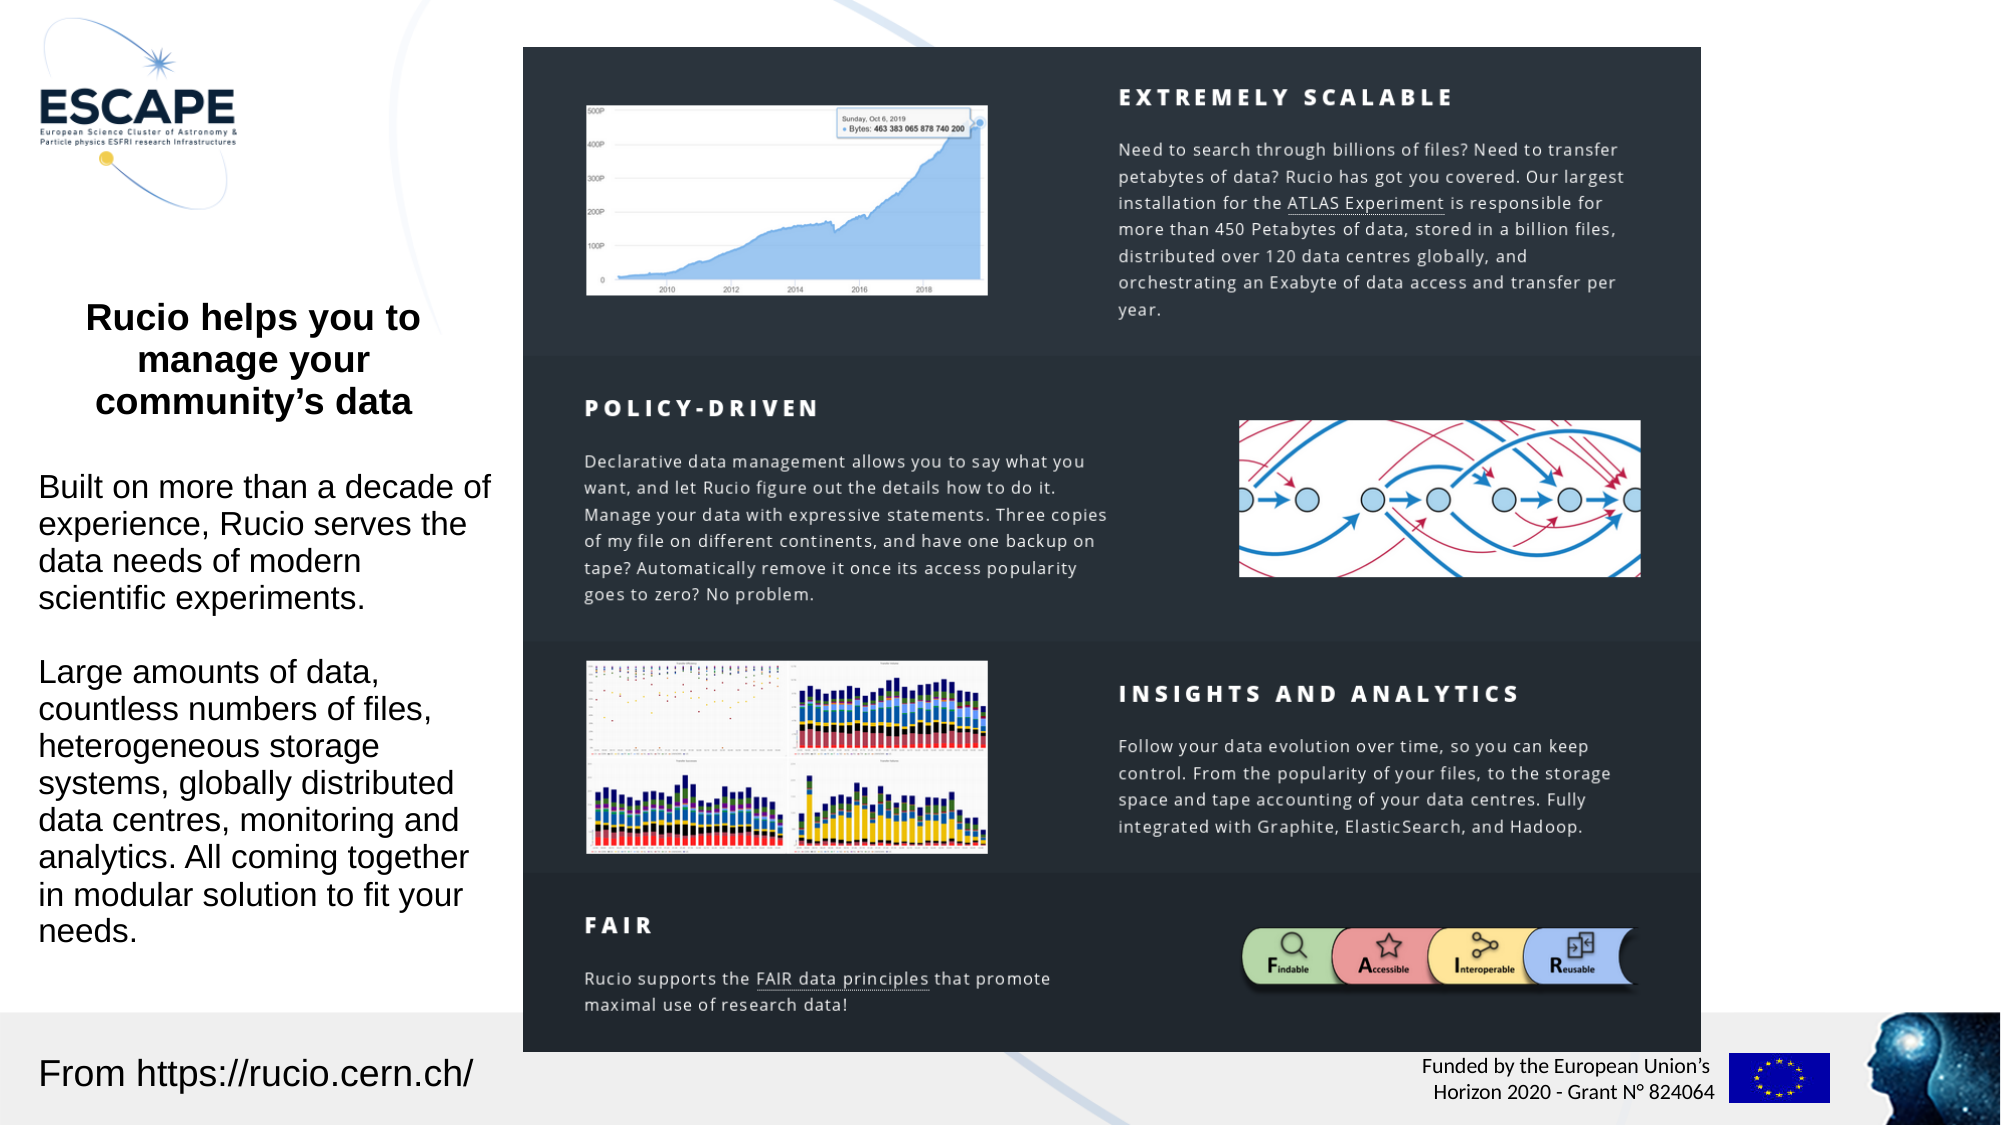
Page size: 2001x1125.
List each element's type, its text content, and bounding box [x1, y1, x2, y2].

text_box Built on more than a decade of experience, Rucio serves the data needs of modern scientific experiments. Large amounts of data, countless numbers of files, heterogeneous storage systems, globally distributed data centres, monitoring and analytics. All coming together in modular solution to fit your needs. [23, 419, 508, 958]
text_box From https://rucio.cern.ch/ [23, 1045, 489, 1103]
picture [0, 0, 2001, 1125]
text_box Rucio helps you to manage your community’s data [70, 289, 438, 419]
